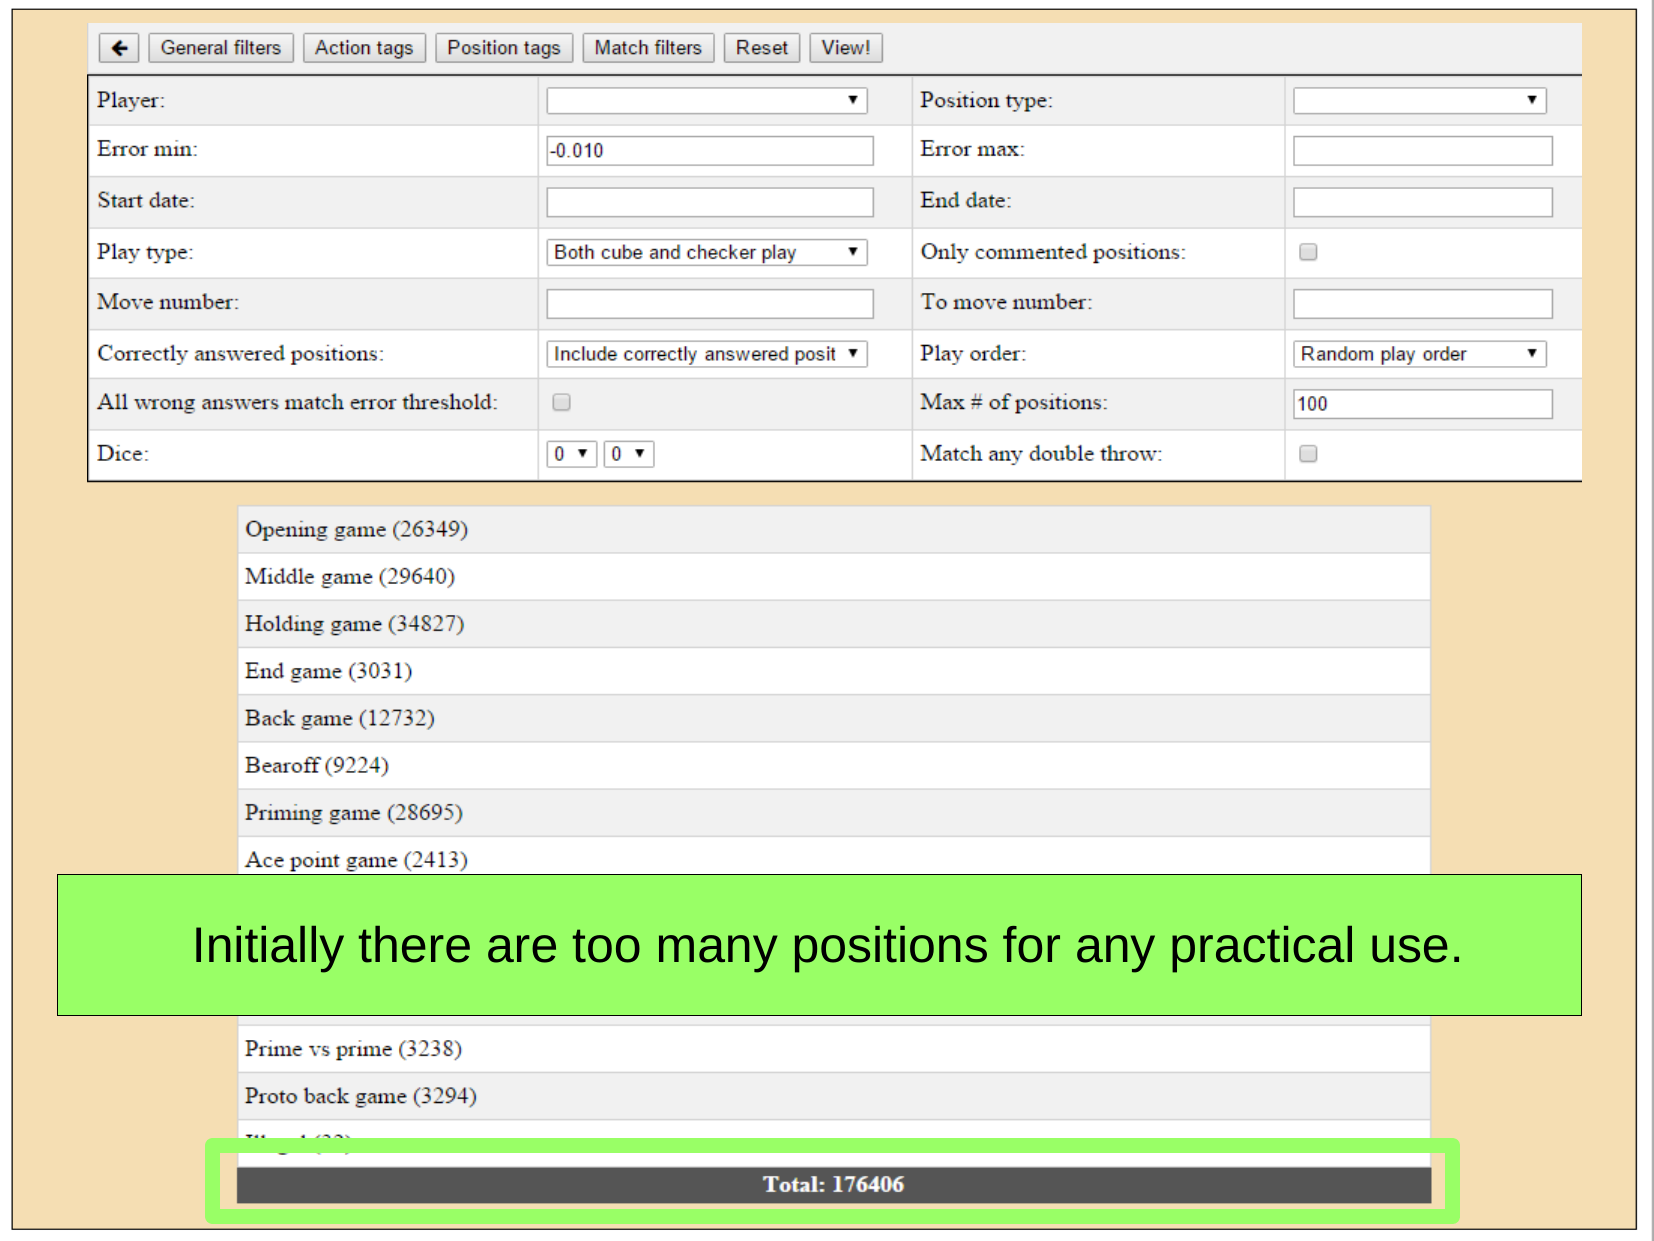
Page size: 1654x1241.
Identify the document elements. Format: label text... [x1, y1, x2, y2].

text_box Initially there are too many positions for any practical use. [57, 874, 1582, 1016]
picture [0, 0, 1654, 1241]
